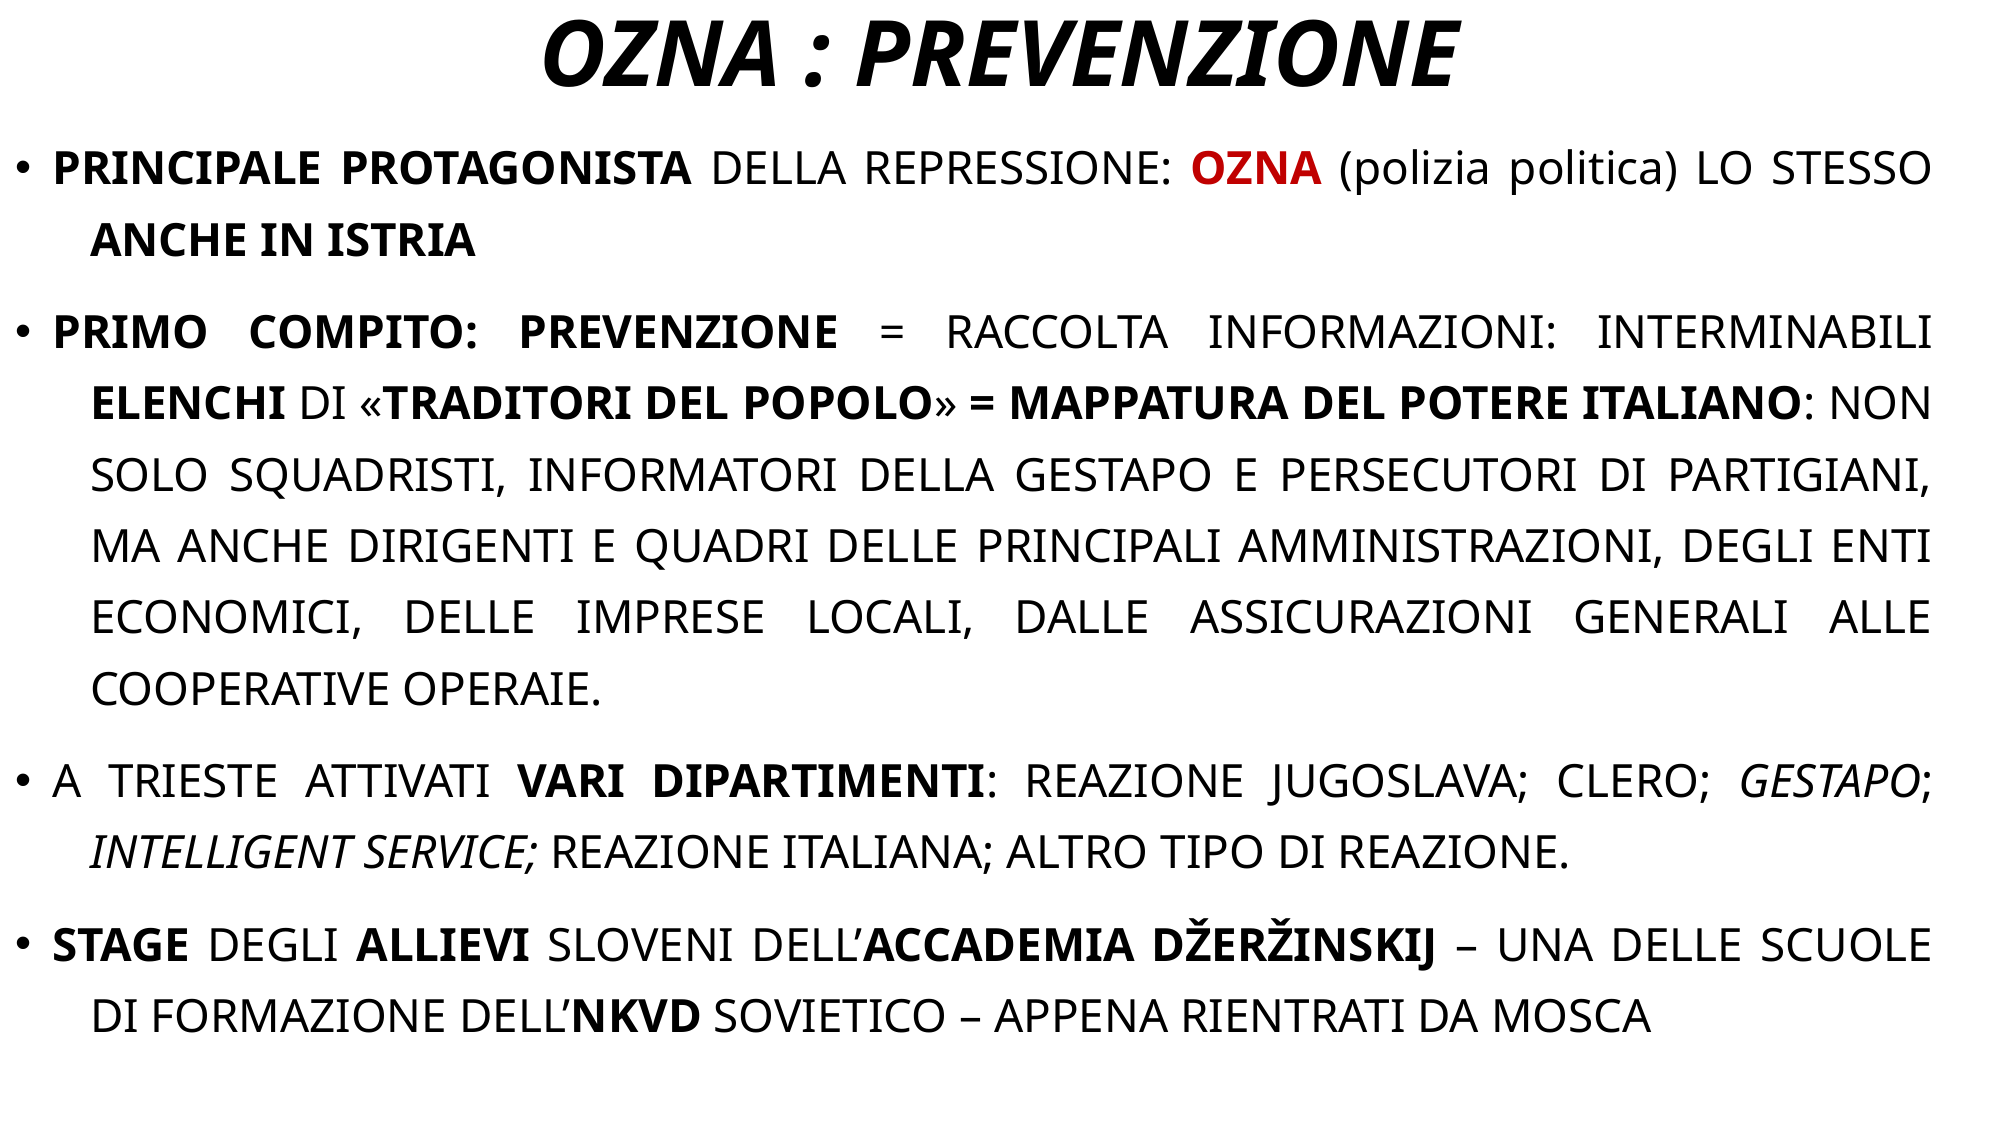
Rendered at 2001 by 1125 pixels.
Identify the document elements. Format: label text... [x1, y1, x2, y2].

list PRINCIPALE PROTAGONISTA DELLA REPRESSIONE: OZNA (polizia politica) LO STESSO ANCHE IN ISTRIA PRIMO COMPITO: PREVENZIONE = RACCOLTA INFORMAZIONI: INTERMINABILI ELENCHI DI «TRADITORI DEL POPOLO» = MAPPATURA DEL POTERE ITALIANO: NON SOLO SQUADRISTI, INFORMATORI DELLA GESTAPO E PERSECUTORI DI PARTIGIANI, MA ANCHE DIRIGENTI E QUADRI DELLE PRINCIPALI AMMINISTRAZIONI, DEGLI ENTI ECONOMICI, DELLE IMPRESE LOCALI, DALLE ASSICURAZIONI GENERALI ALLE COOPERATIVE OPERAIE. A TRIESTE ATTIVATI VARI DIPARTIMENTI: REAZIONE JUGOSLAVA; CLERO; GESTAPO; INTELLIGENT SERVICE; REAZIONE ITALIANA; ALTRO TIPO DI REAZIONE. STAGE DEGLI ALLIEVI SLOVENI DELL’ACCADEMIA DŽERŽINSKIJ – UNA DELLE SCUOLE DI FORMAZIONE DELL’NKVD SOVIETICO – APPENA RIENTRATI DA MOSCA [0, 115, 1949, 1096]
title OZNA : PREVENZIONE [137, 0, 1863, 100]
